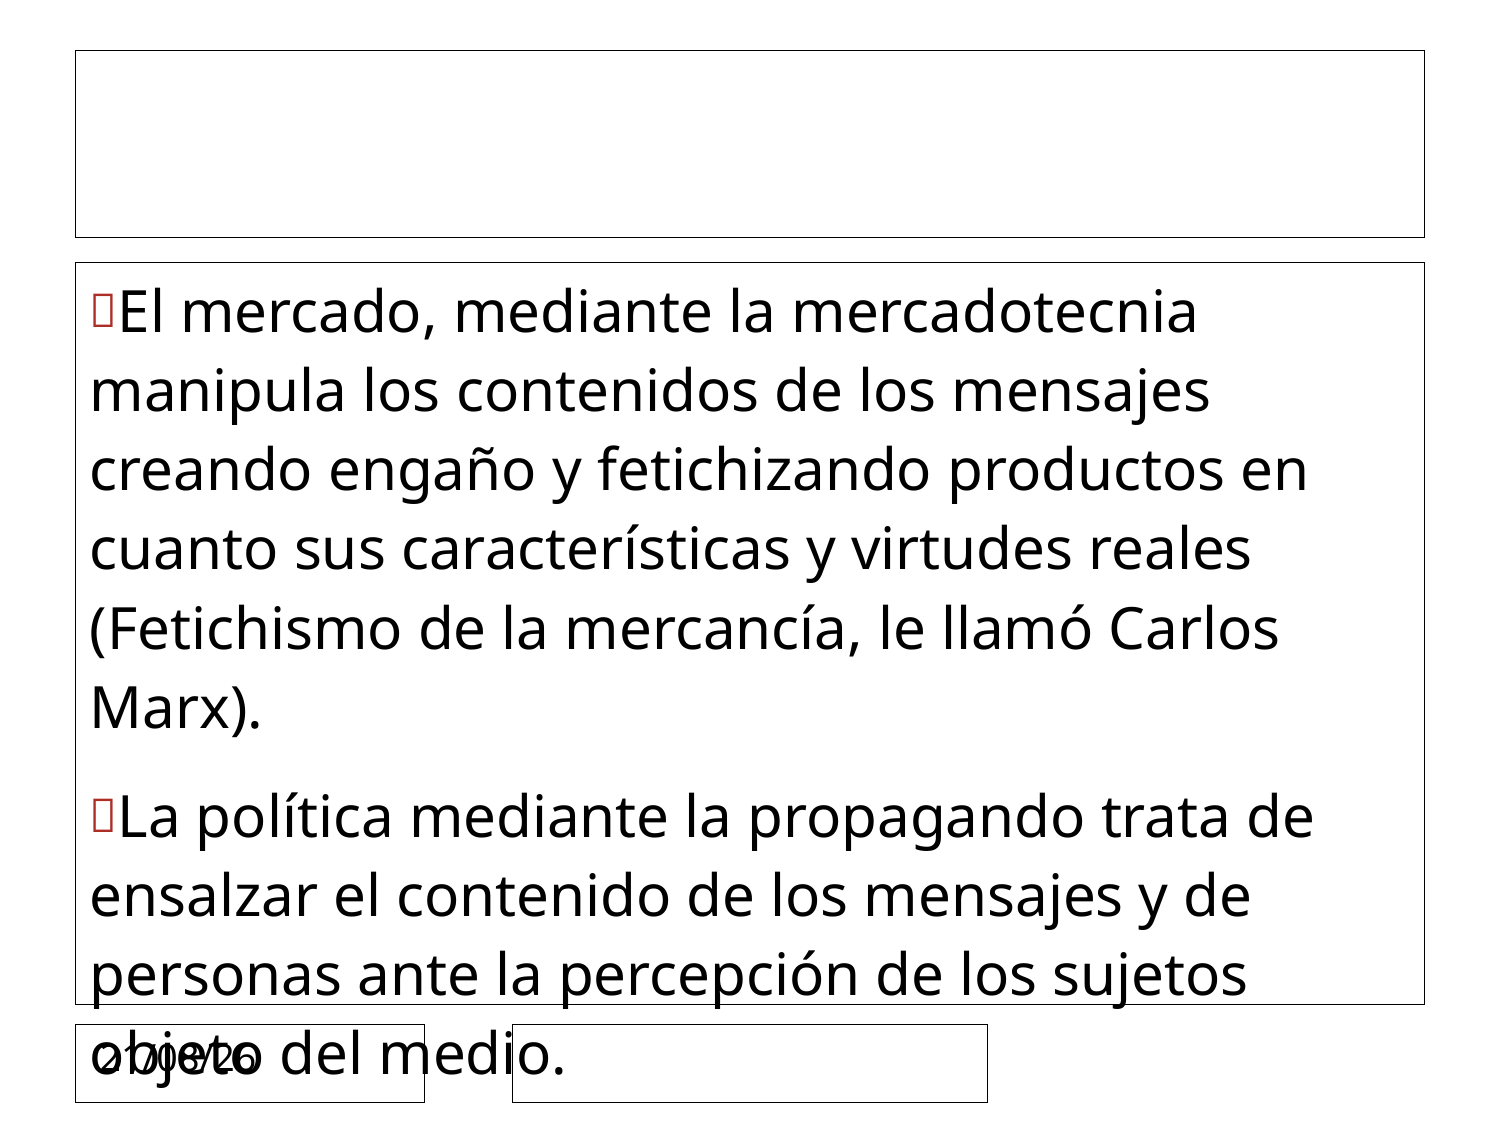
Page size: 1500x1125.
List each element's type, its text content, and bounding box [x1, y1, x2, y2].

title [75, 50, 1425, 238]
list El mercado, mediante la mercadotecnia manipula los contenidos de los mensajes creando engaño y fetichizando productos en cuanto sus características y virtudes reales (Fetichismo de la mercancía, le llamó Carlos Marx). La política mediante la propagando trata de ensalzar el contenido de los mensajes y de personas ante la percepción de los sujetos objeto del medio. Las empresas información aquello que les favorecen, como censuran o tachan lo que les es benéfico. [75, 262, 1425, 1005]
